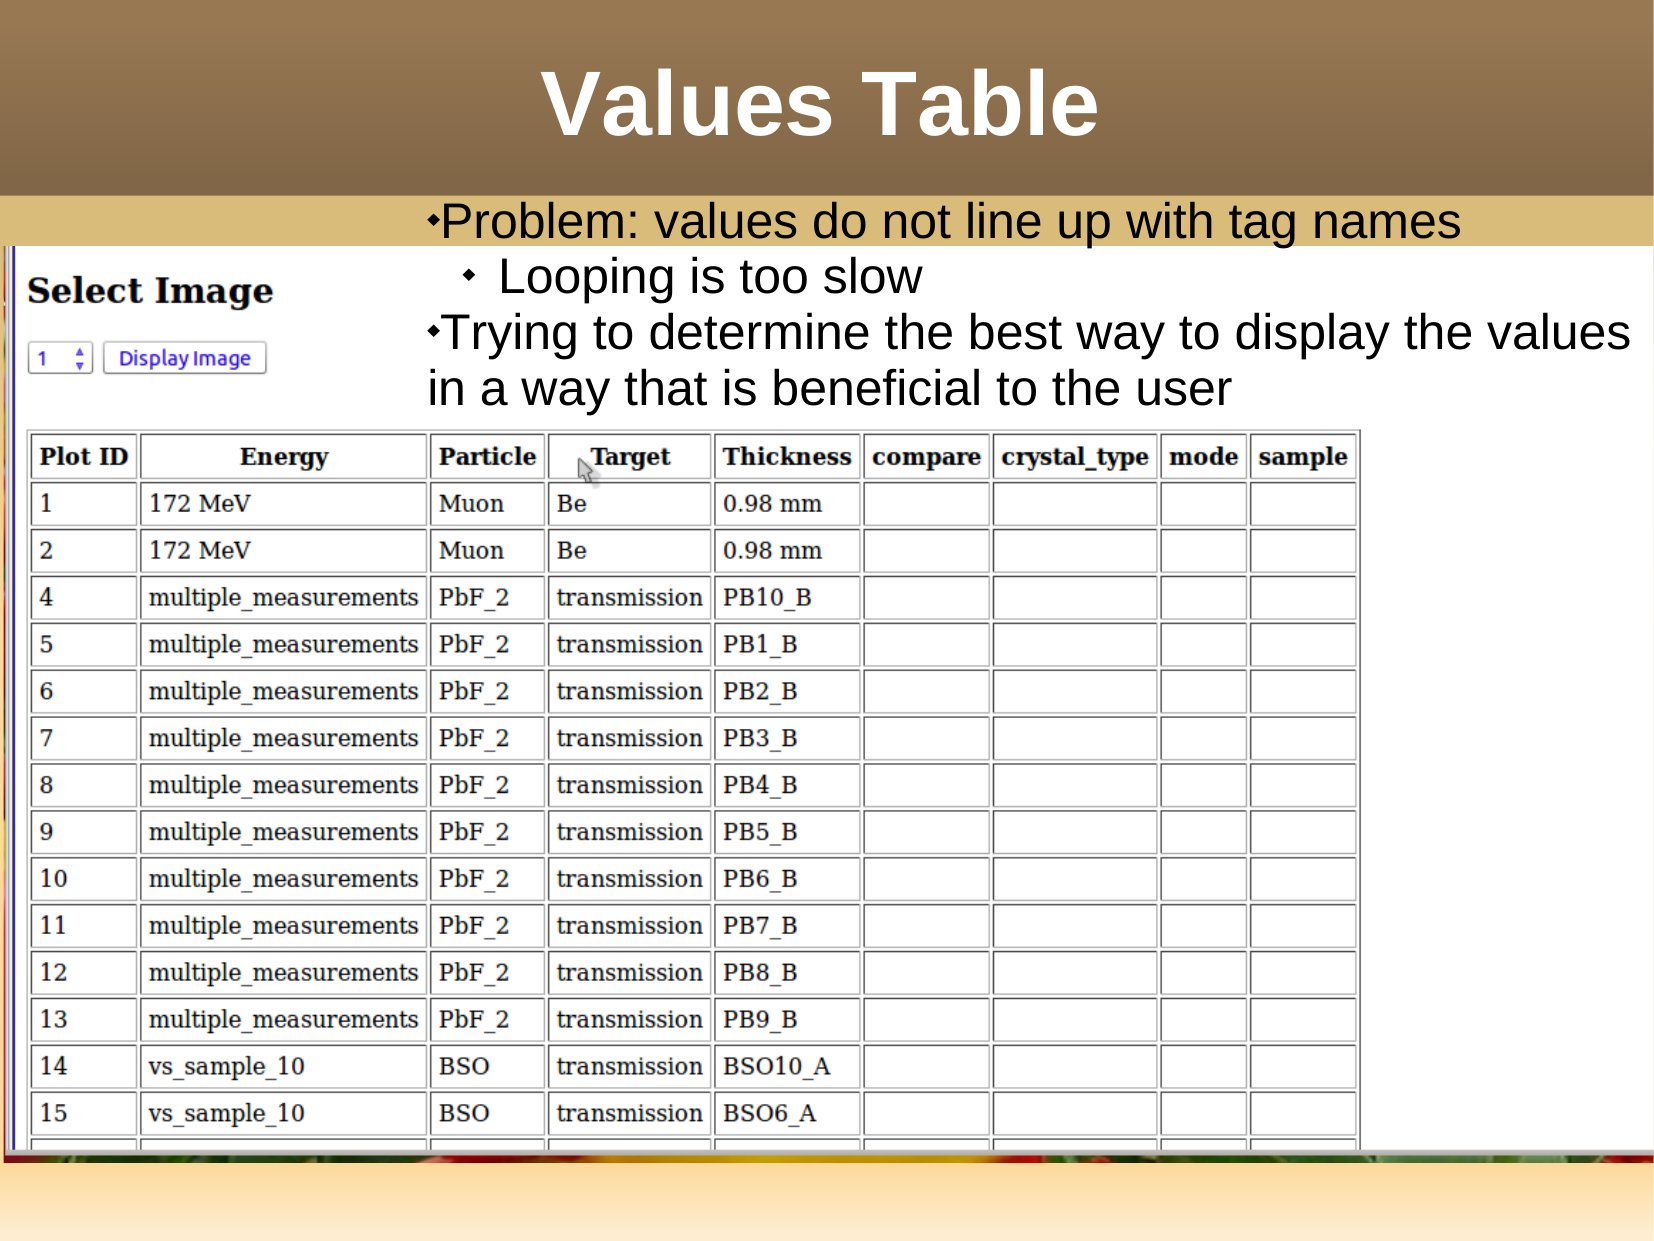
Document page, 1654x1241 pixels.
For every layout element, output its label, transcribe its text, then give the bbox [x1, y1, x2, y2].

text_box Problem: values do not line up with tag names Looping is too slow Trying to determine the best way to display the values in a way that is beneficial to the user [412, 185, 1651, 424]
picture [0, 0, 1654, 1241]
title Values Table [76, 0, 1565, 208]
